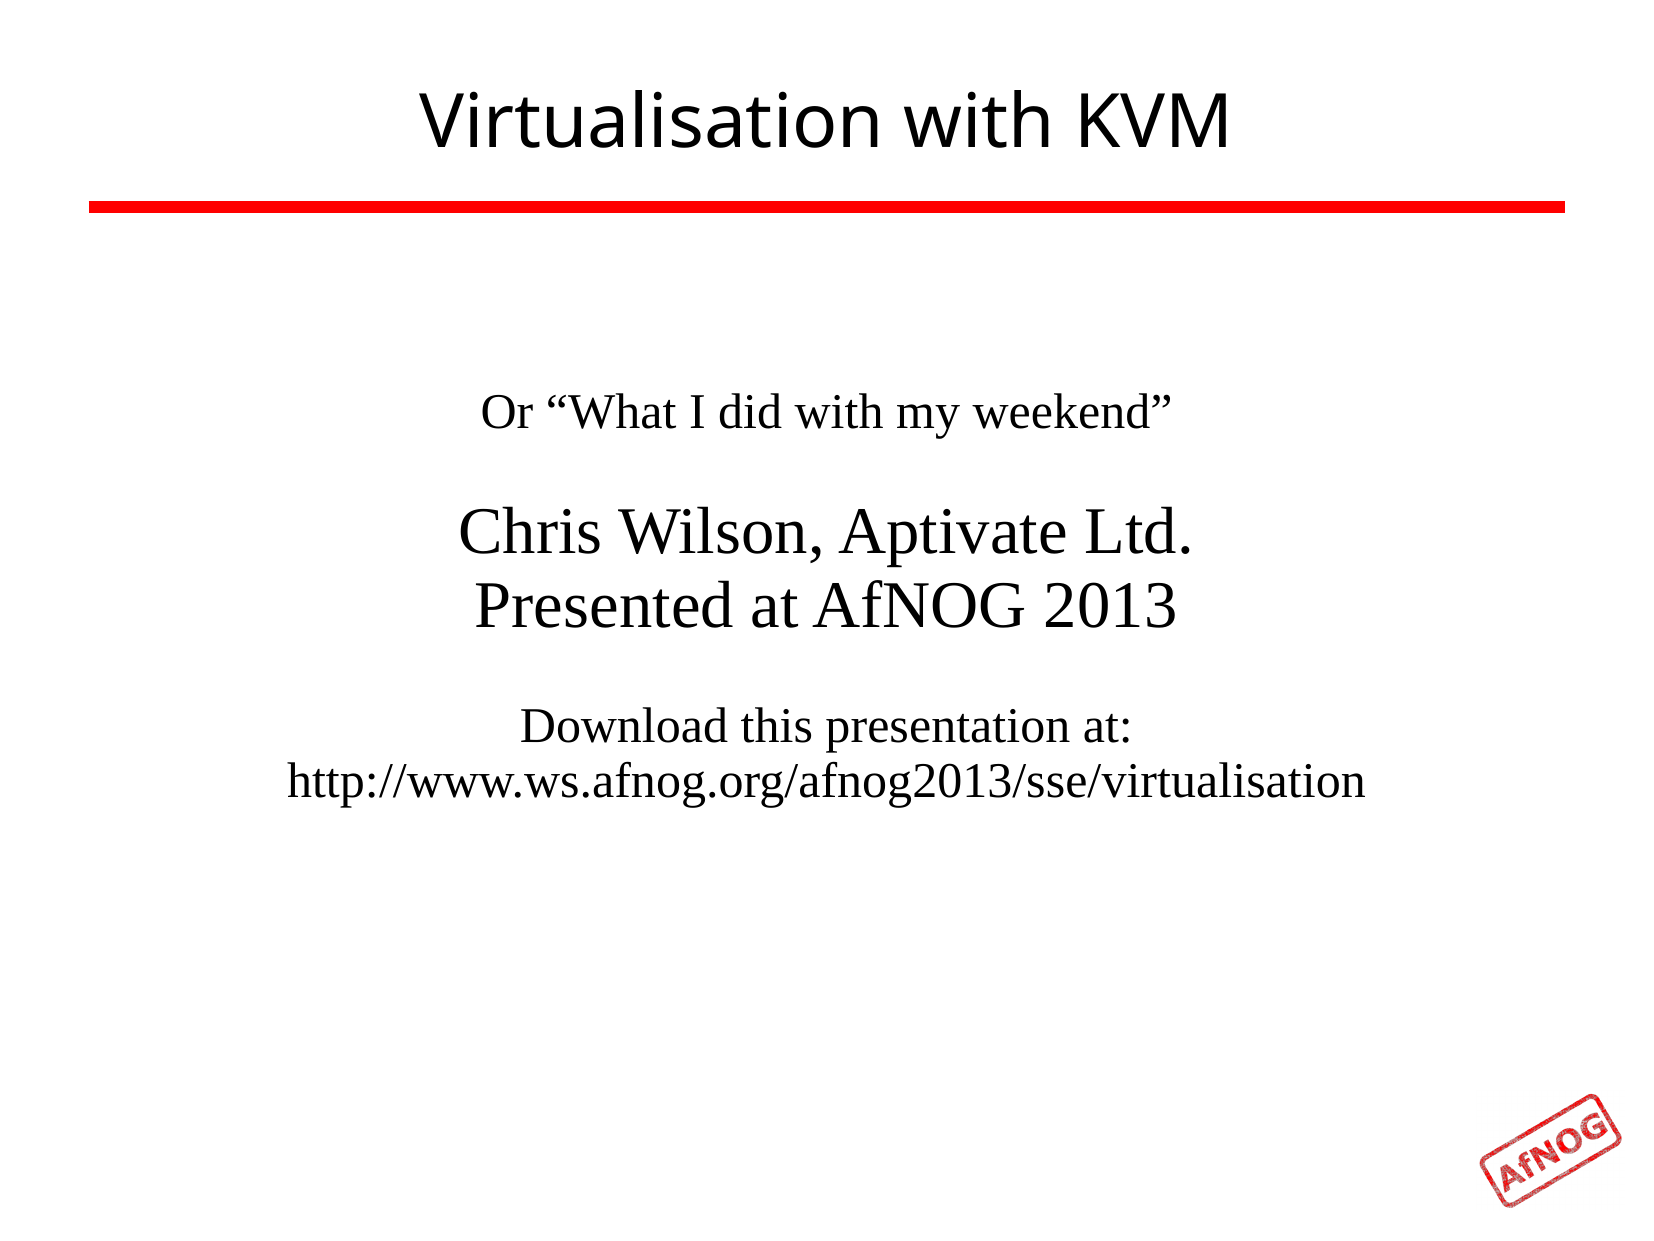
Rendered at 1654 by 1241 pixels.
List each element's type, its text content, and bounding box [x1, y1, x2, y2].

subtitle Or “What I did with my weekend” Chris Wilson, Aptivate Ltd. Presented at AfNOG 2013 Download this presentation at: http://www.ws.afnog.org/afnog2013/sse/virtualisation [82, 236, 1571, 956]
title Virtualisation with KVM [82, 29, 1571, 207]
picture [1476, 1090, 1625, 1211]
